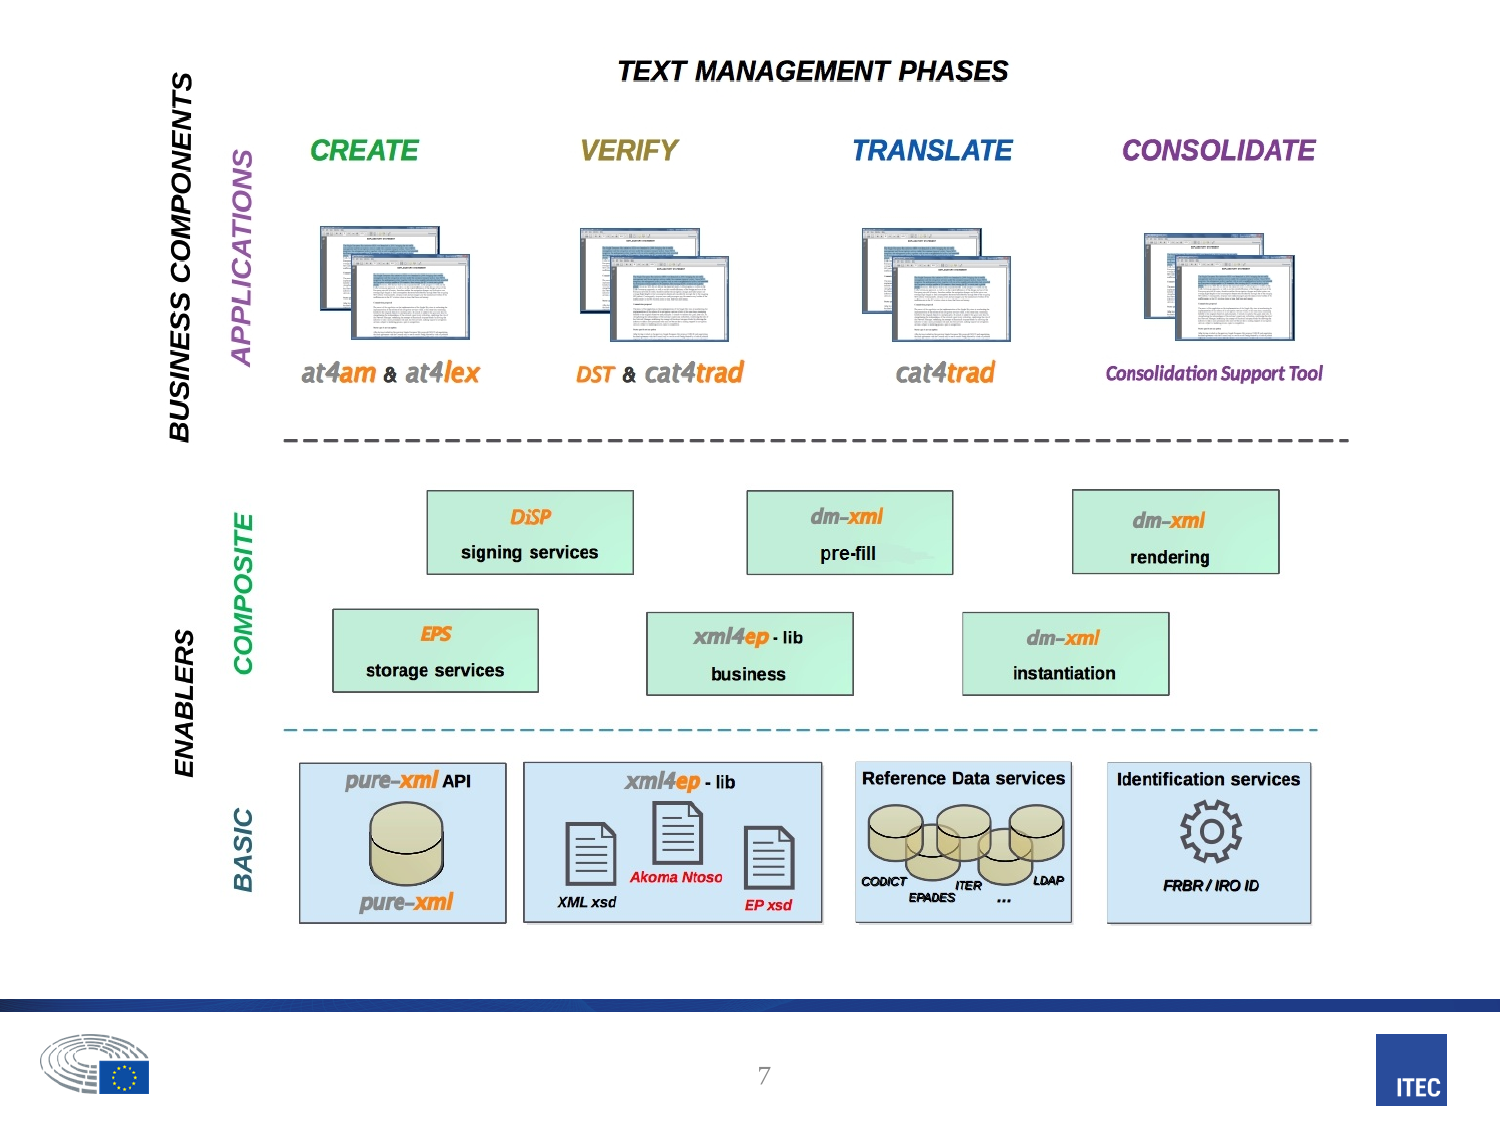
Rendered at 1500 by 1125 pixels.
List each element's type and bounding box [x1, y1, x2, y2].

picture [1376, 1034, 1447, 1106]
picture [40, 1034, 149, 1094]
picture [158, 30, 1411, 953]
picture [0, 999, 1500, 1012]
